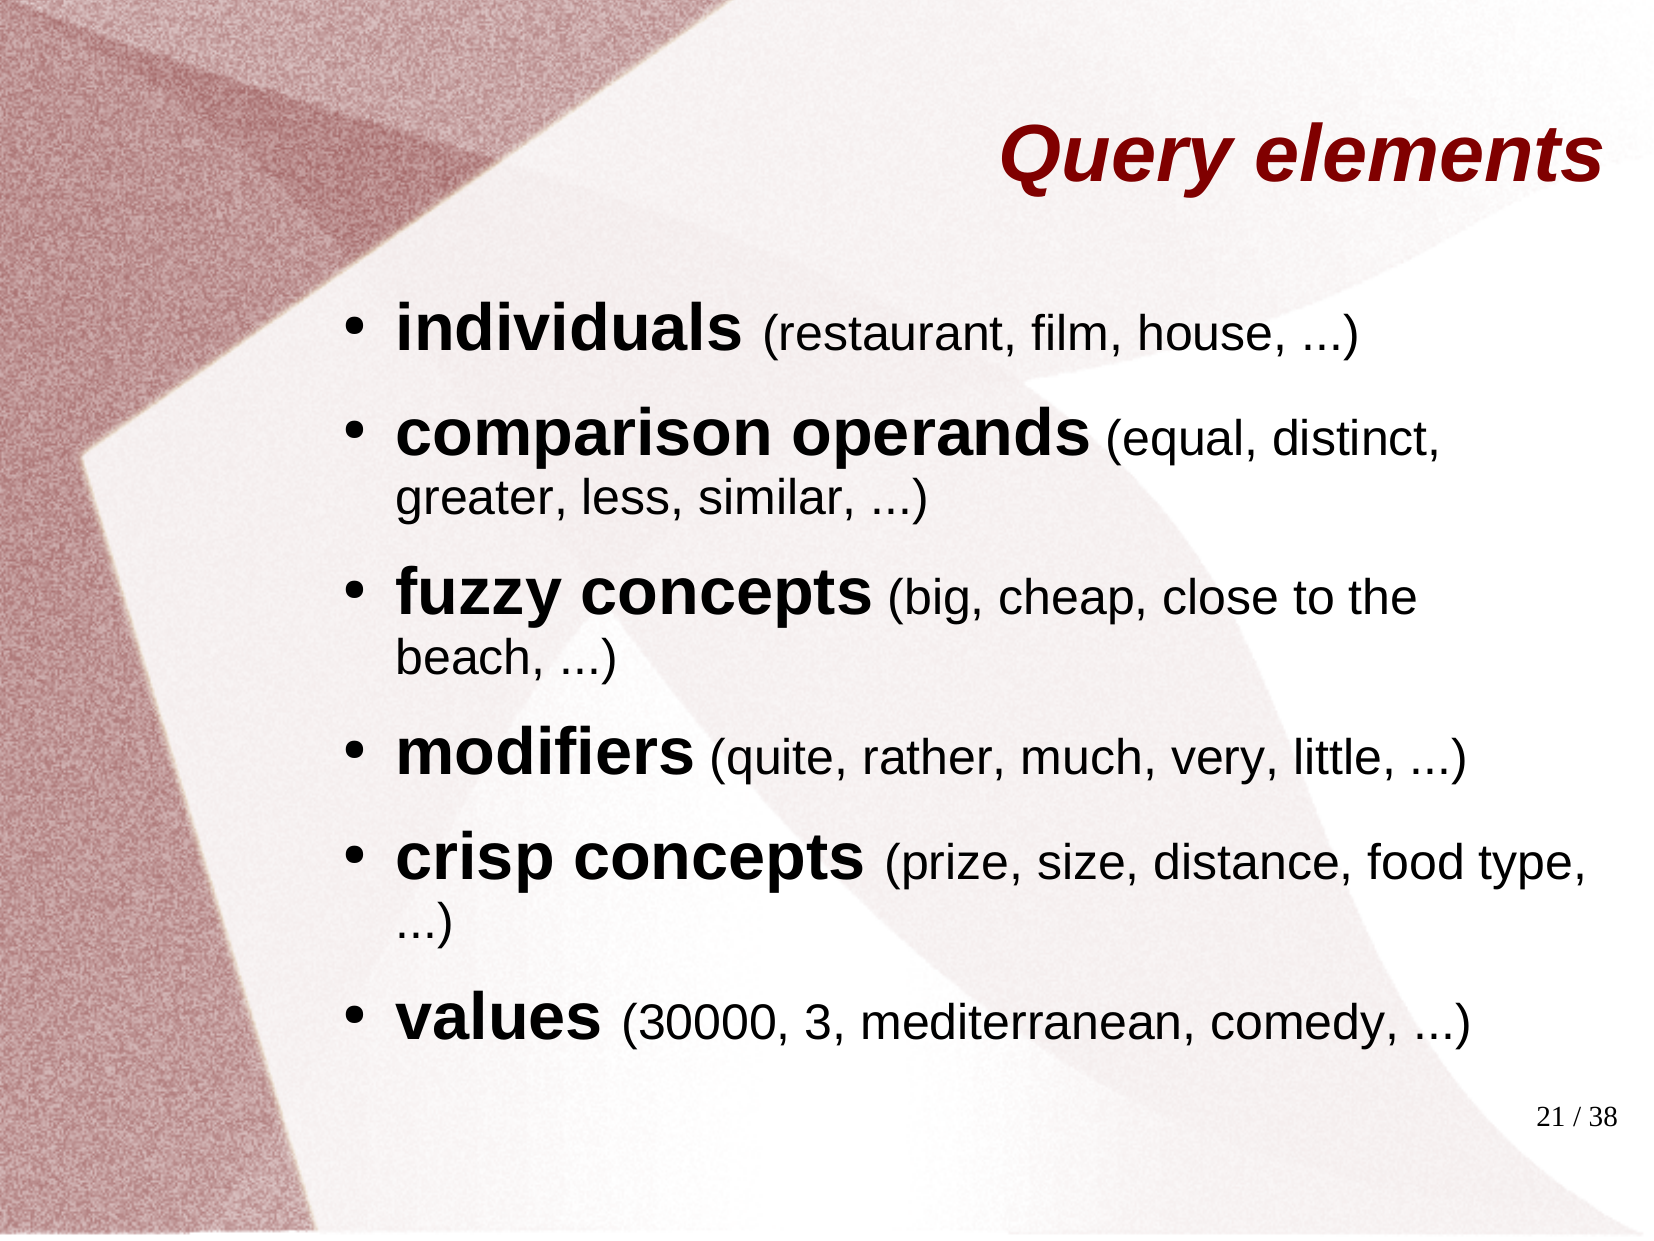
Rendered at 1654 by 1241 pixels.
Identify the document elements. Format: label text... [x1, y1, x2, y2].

list individuals (restaurant, film, house, ...) comparison operands (equal, distinct, greater, less, similar, ...) fuzzy concepts (big, cheap, close to the beach, ...) modifiers (quite, rather, much, very, little, ...) crisp concepts (prize, size, distance, food type, ...) values (30000, 3, mediterranean, comedy, ...) [324, 290, 1601, 1054]
picture [0, 0, 1654, 1241]
title Query elements [596, 49, 1607, 257]
